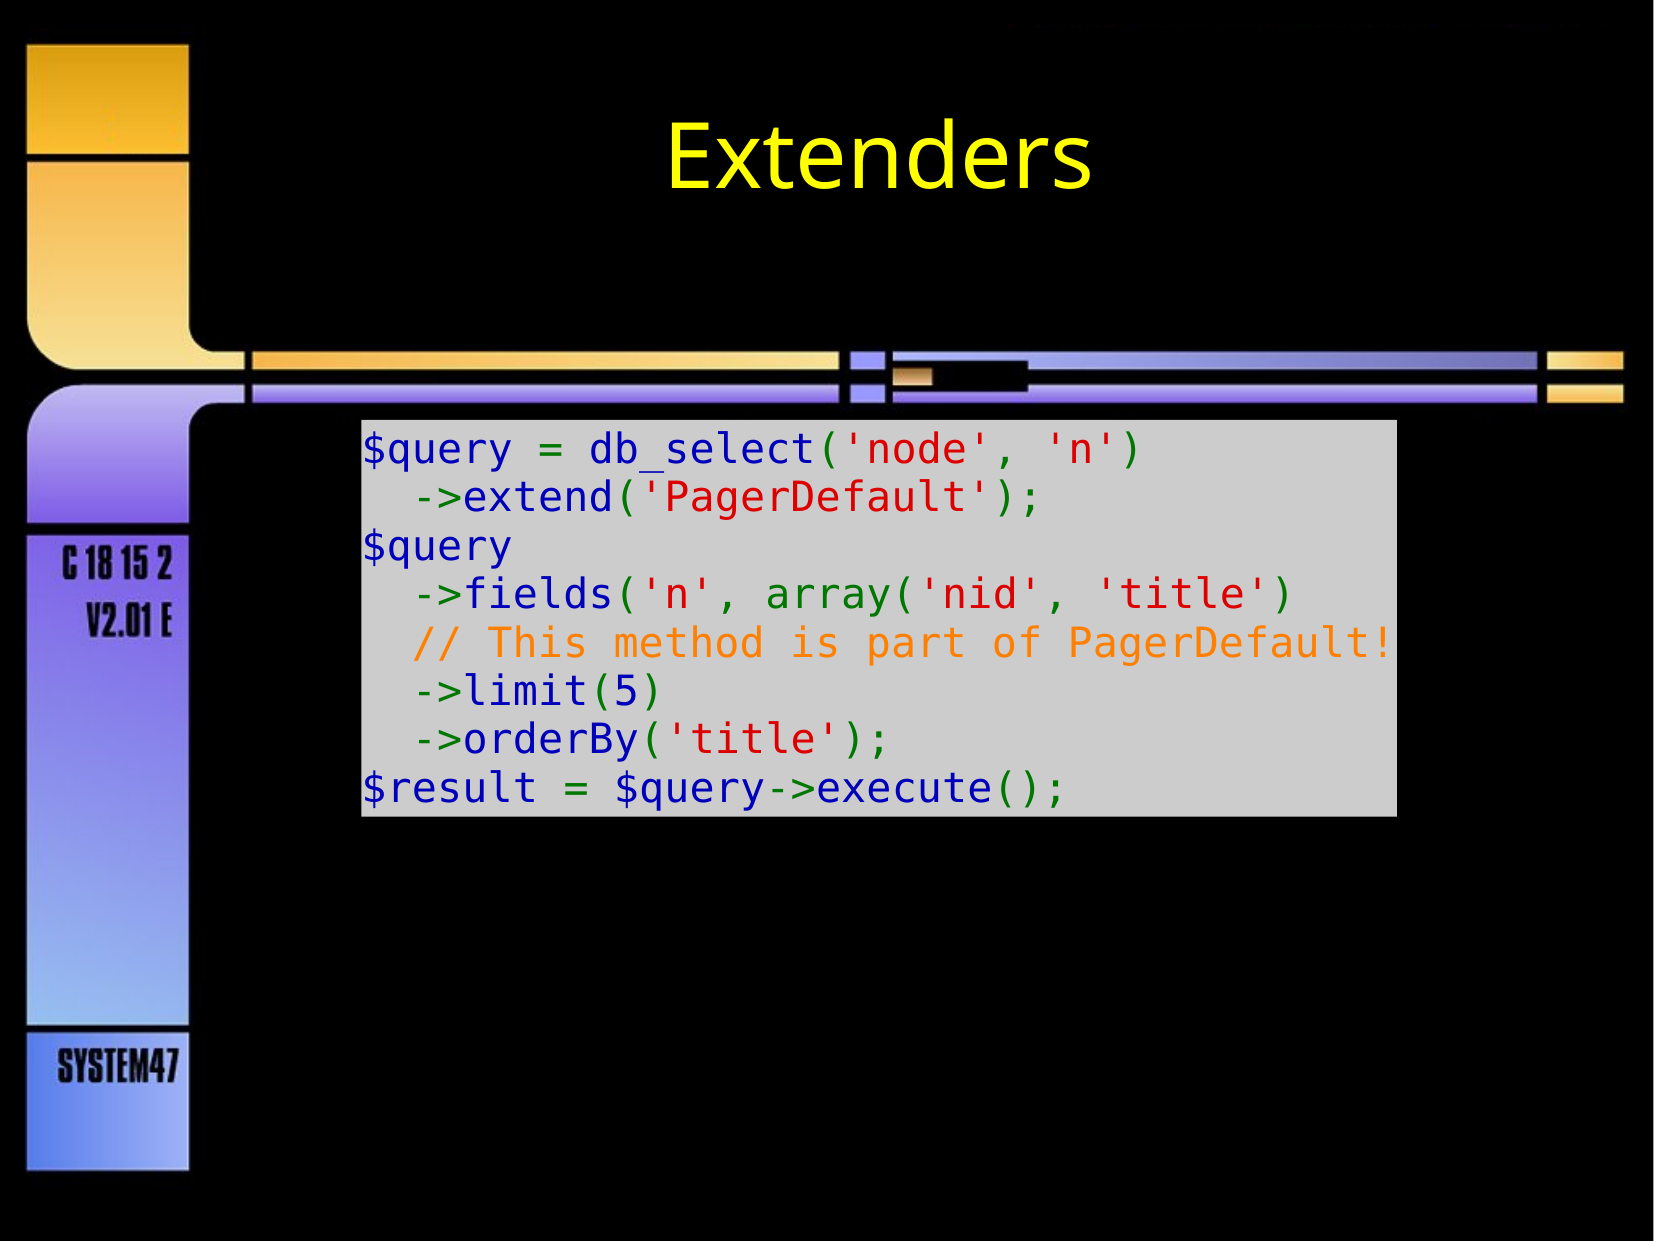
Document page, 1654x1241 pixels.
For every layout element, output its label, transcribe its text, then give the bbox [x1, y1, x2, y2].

title Extenders [187, 56, 1571, 250]
picture [0, 0, 1654, 1241]
subtitle $query = db_select('node', 'n') ->extend('PagerDefault'); $query ->fields('n', array('nid', 'title') // This method is part of PagerDefault! ->limit(5) ->orderBy('title'); $result = $query->execute(); [361, 419, 1397, 817]
